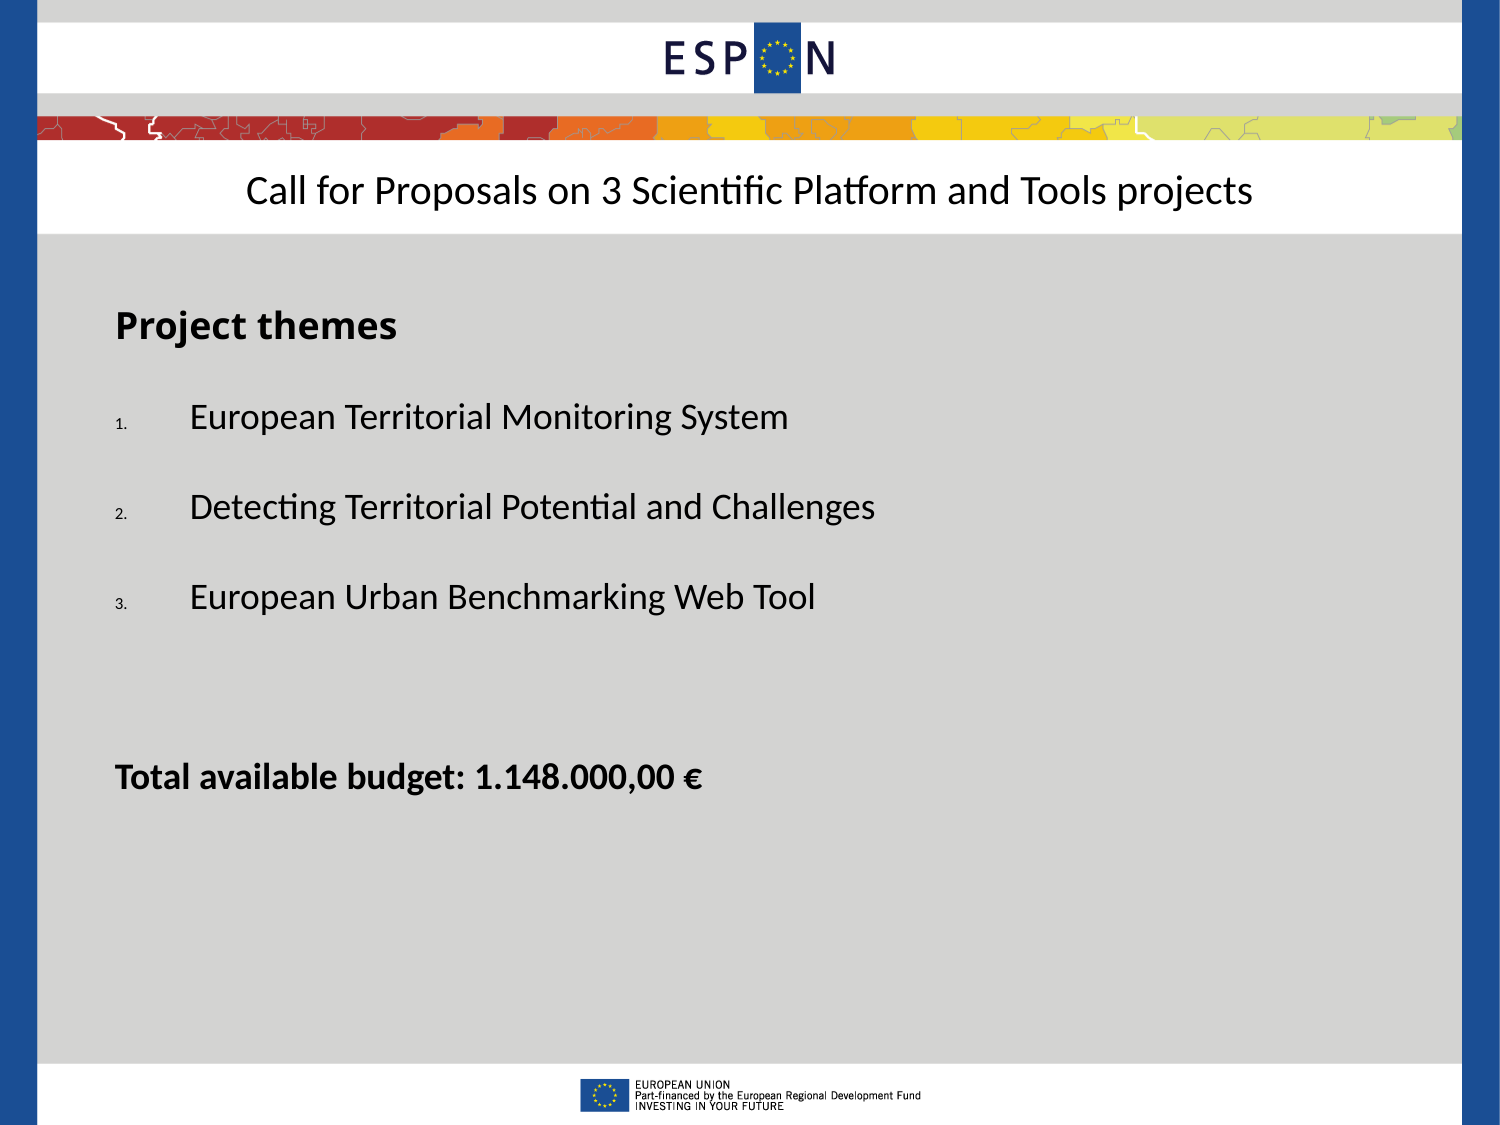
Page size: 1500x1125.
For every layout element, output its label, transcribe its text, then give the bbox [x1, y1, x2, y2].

text_box Call for Proposals on 3 Scientific Platform and Tools projects [37, 149, 1463, 225]
text_box Project themes European Territorial Monitoring System Detecting Territorial Potential and Challenges European Urban Benchmarking Web Tool Total available budget: 1.148.000,00 € [99, 249, 1400, 1000]
picture [0, 0, 1500, 1125]
